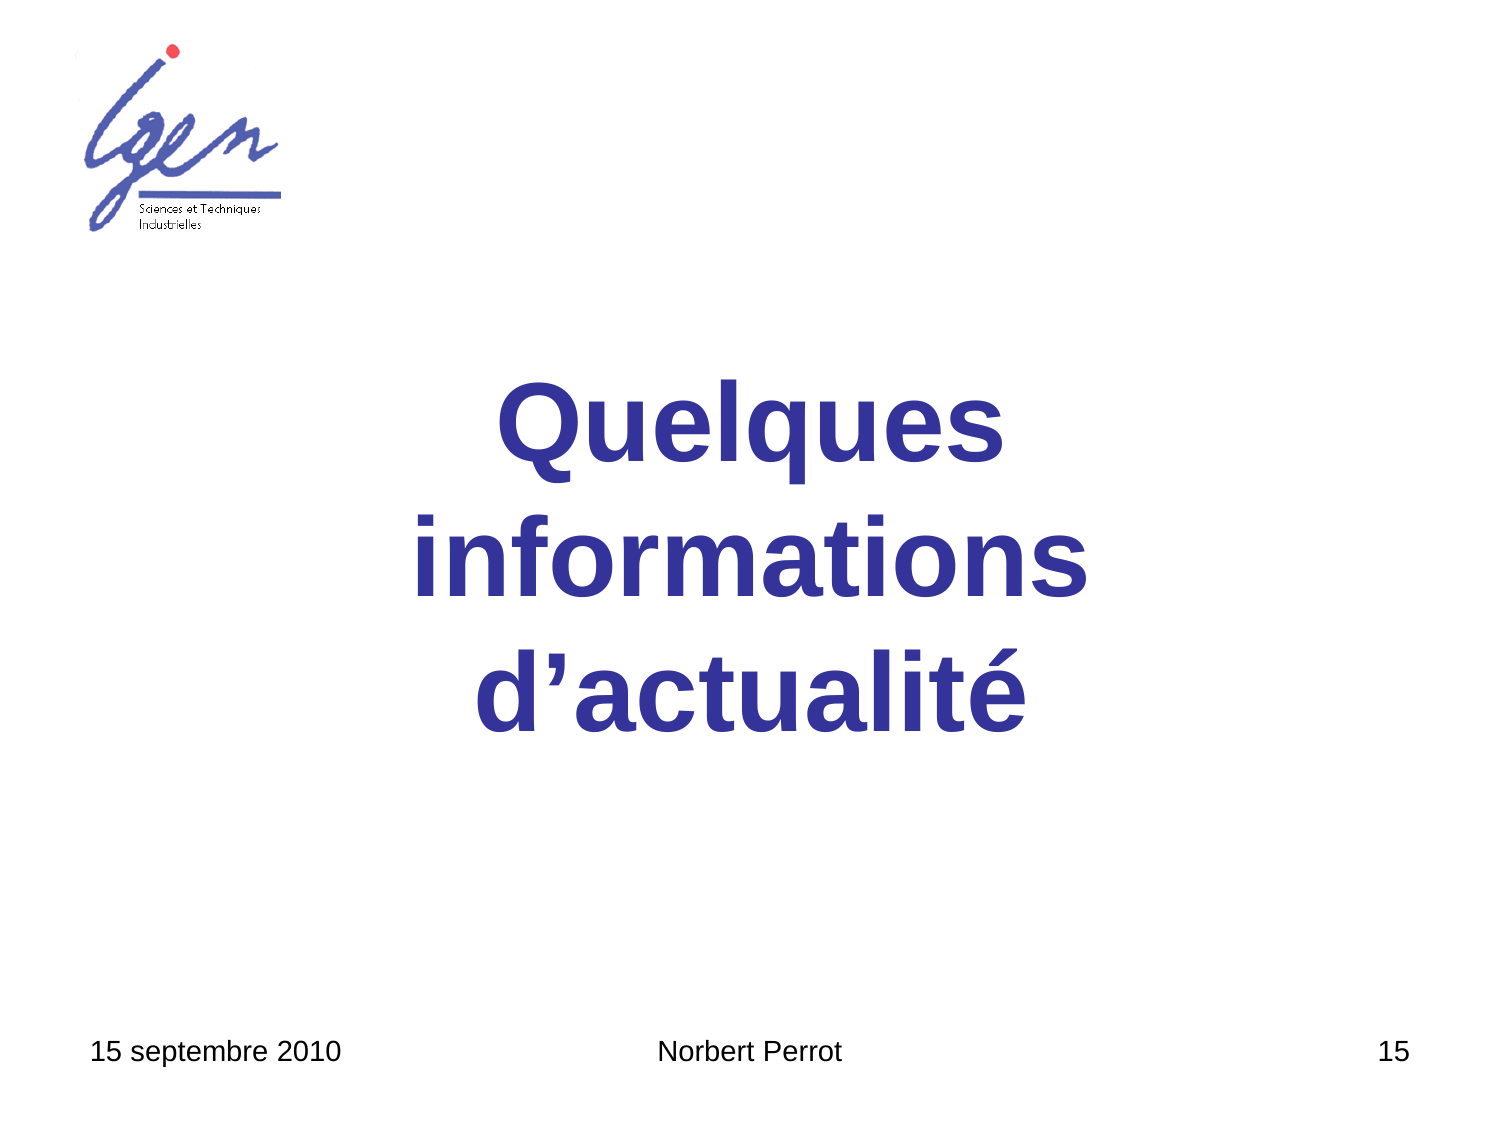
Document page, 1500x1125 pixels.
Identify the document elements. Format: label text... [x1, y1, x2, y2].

text_box 15 septembre 2010 [74, 1024, 426, 1103]
text_box Norbert Perrot [512, 1024, 988, 1103]
picture [75, 42, 281, 235]
text_box Quelques informations d’actualité [181, 341, 1322, 763]
text_box <numéro> [1074, 1024, 1426, 1103]
